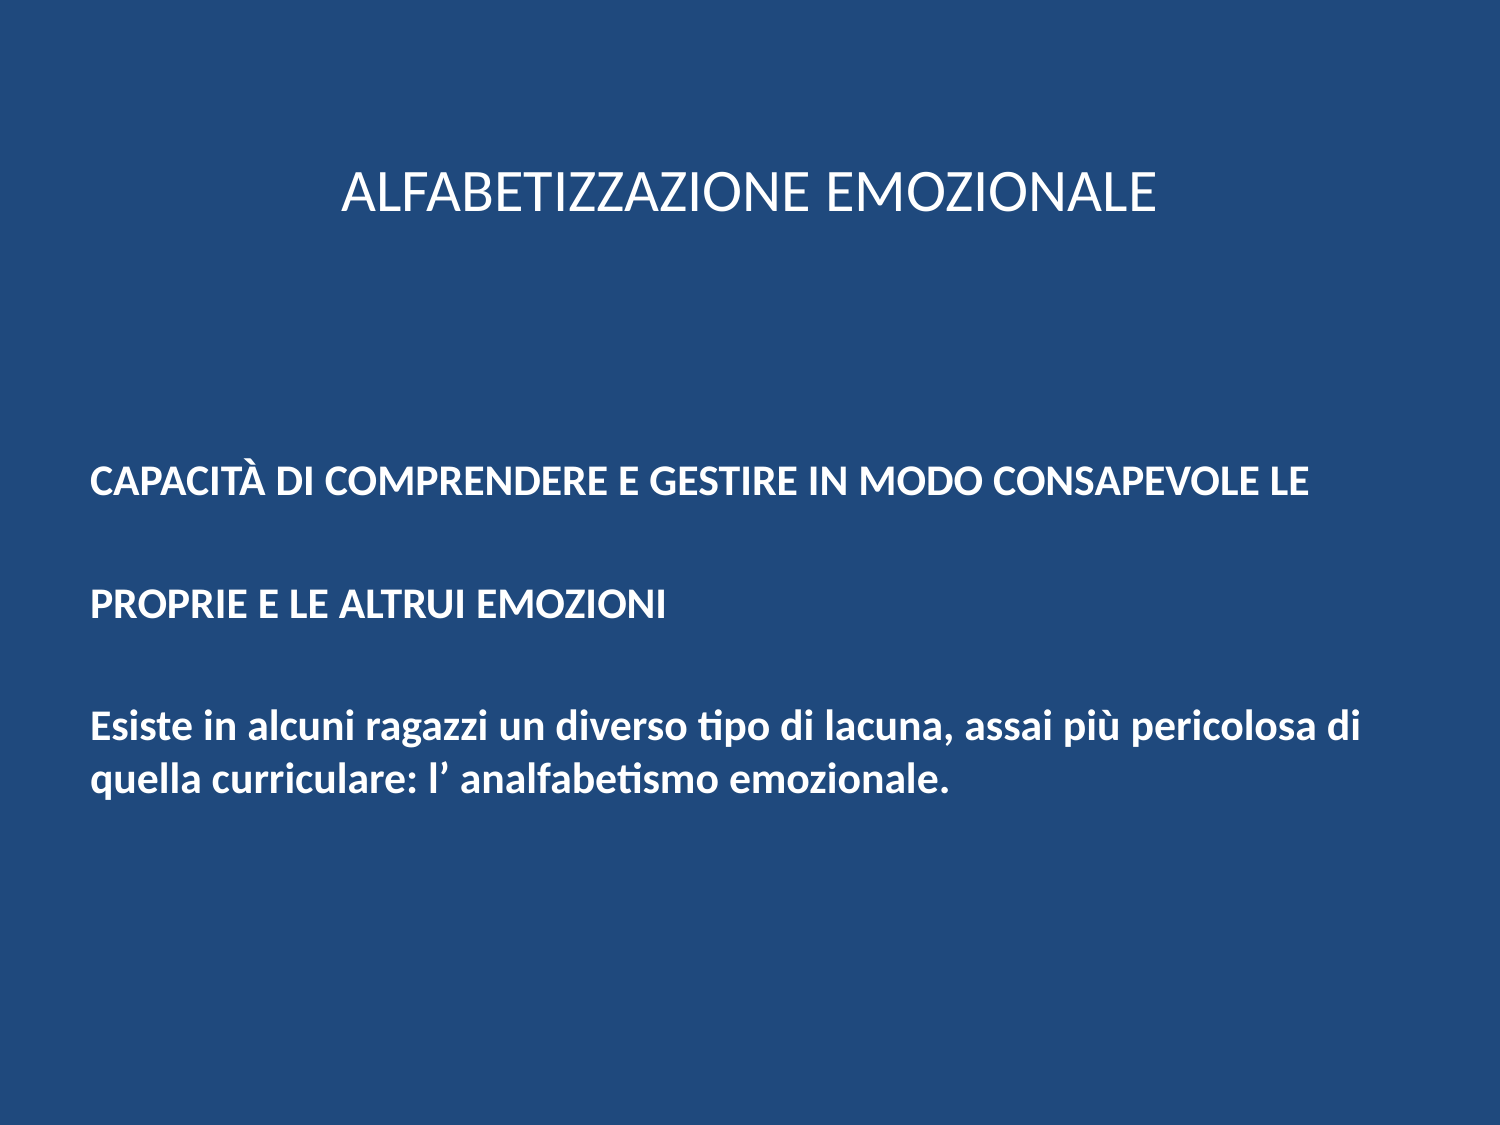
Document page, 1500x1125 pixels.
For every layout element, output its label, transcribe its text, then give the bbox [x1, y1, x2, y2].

list CAPACITÀ DI COMPRENDERE E GESTIRE IN MODO CONSAPEVOLE LE PROPRIE E LE ALTRUI EMOZIONI Esiste in alcuni ragazzi un diverso tipo di lacuna, assai più pericolosa di quella curriculare: l’ analfabetismo emozionale. [75, 262, 1425, 1005]
title ALFABETIZZAZIONE EMOZIONALE [75, 45, 1425, 233]
